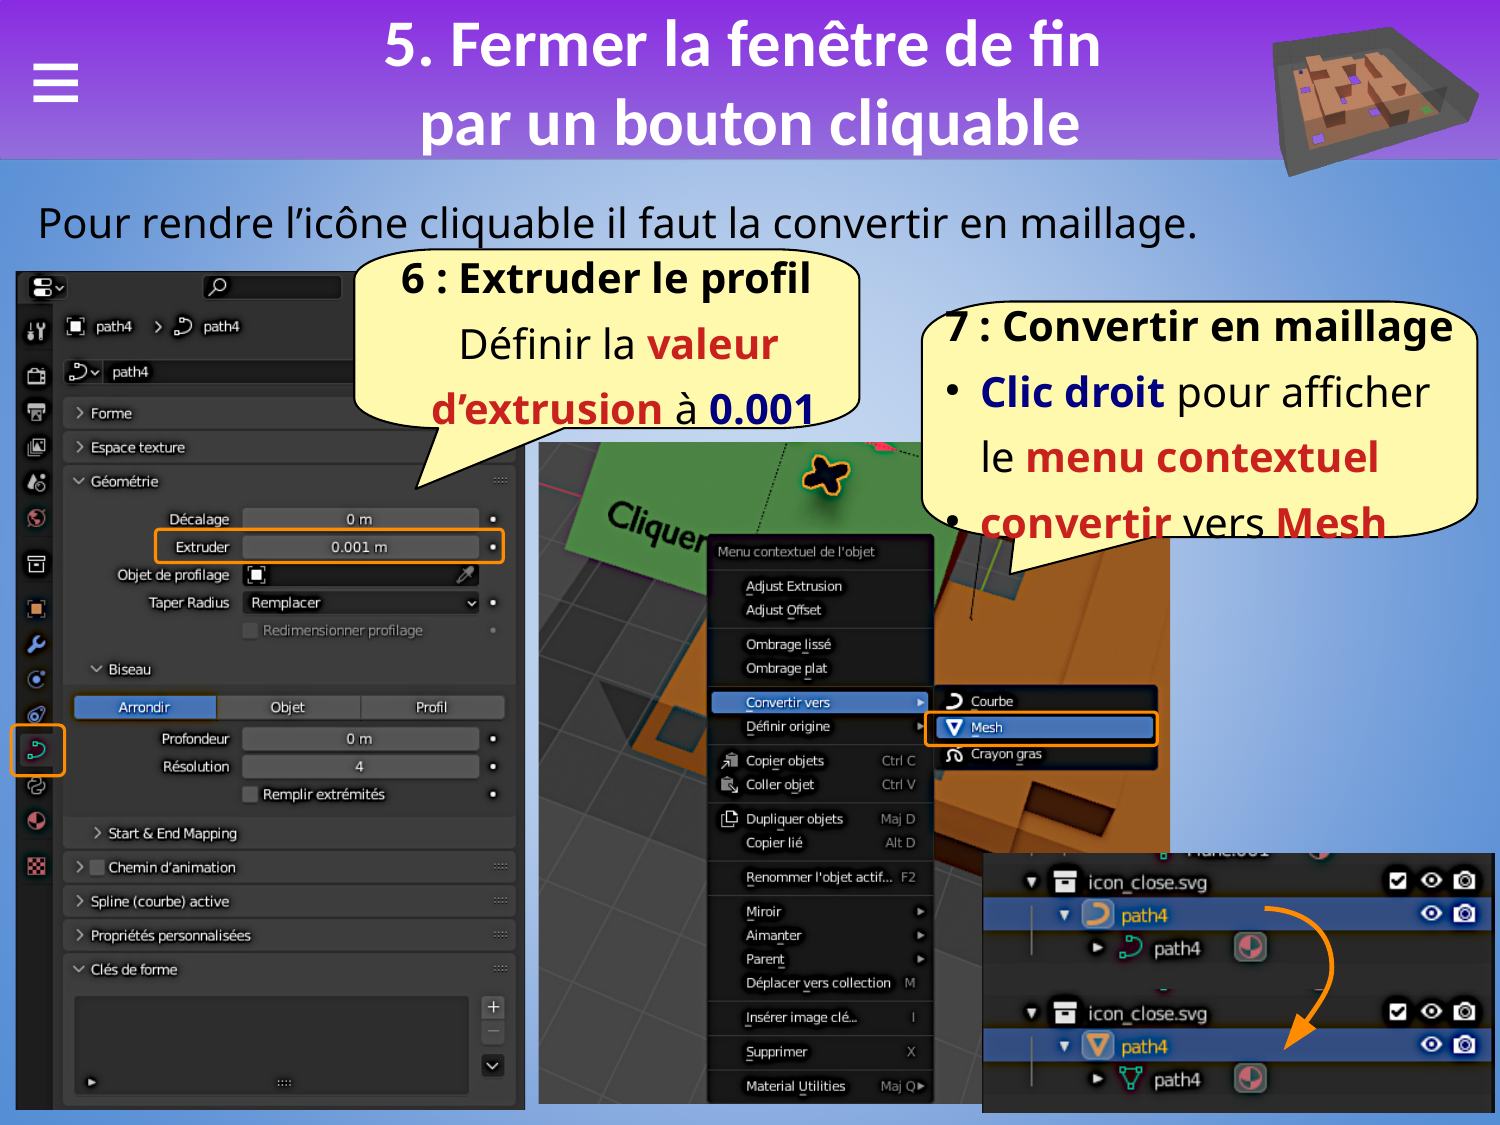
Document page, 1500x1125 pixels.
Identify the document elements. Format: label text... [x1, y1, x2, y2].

text_box ≡ [14, 23, 101, 141]
text_box 5. Fermer la fenêtre de fin par un bouton cliquable [0, 0, 1500, 159]
text_box 6 : Extruder le profil Définir la valeur d’extrusion à 0.001 [354, 249, 860, 490]
picture [0, 27, 1500, 1125]
text_box 7 : Convertir en maillage Clic droit pour afficher le menu contextuel convertir vers Mesh [921, 301, 1478, 575]
text_box Pour rendre l’icône cliquable il faut la convertir en maillage. [22, 178, 1465, 290]
